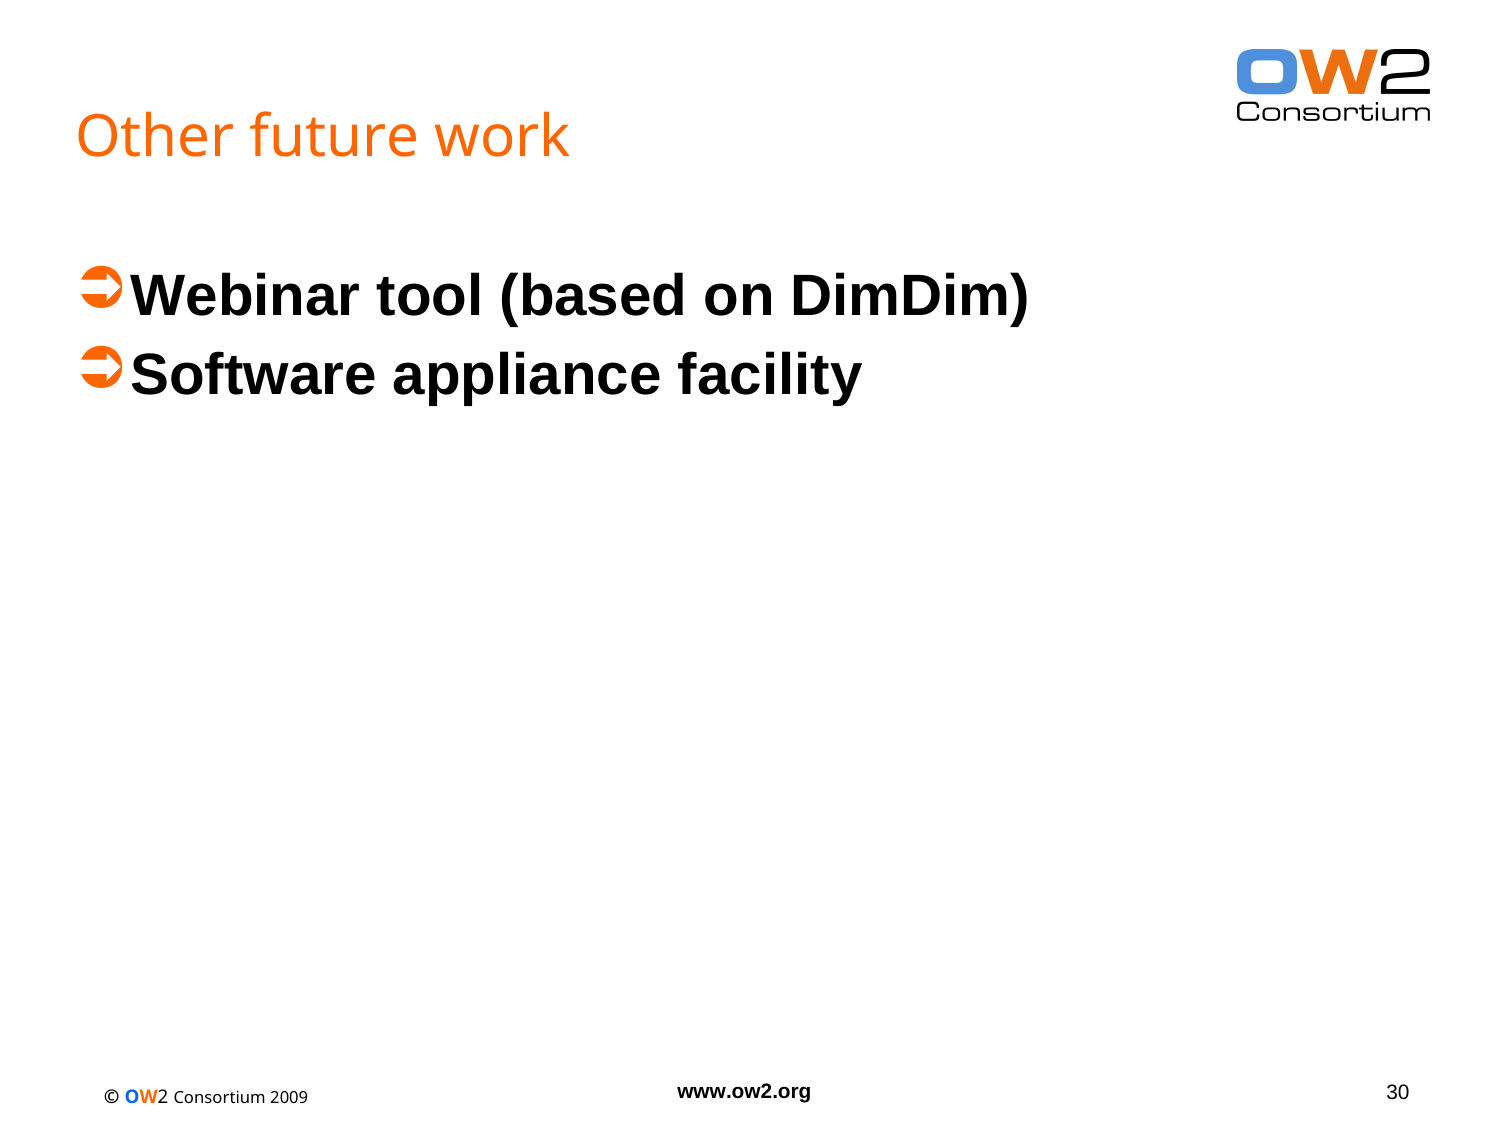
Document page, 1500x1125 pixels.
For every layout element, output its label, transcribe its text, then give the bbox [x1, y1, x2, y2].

title Other future work [75, 52, 1175, 207]
list Webinar tool (based on DimDim) Software appliance facility [74, 262, 1425, 990]
